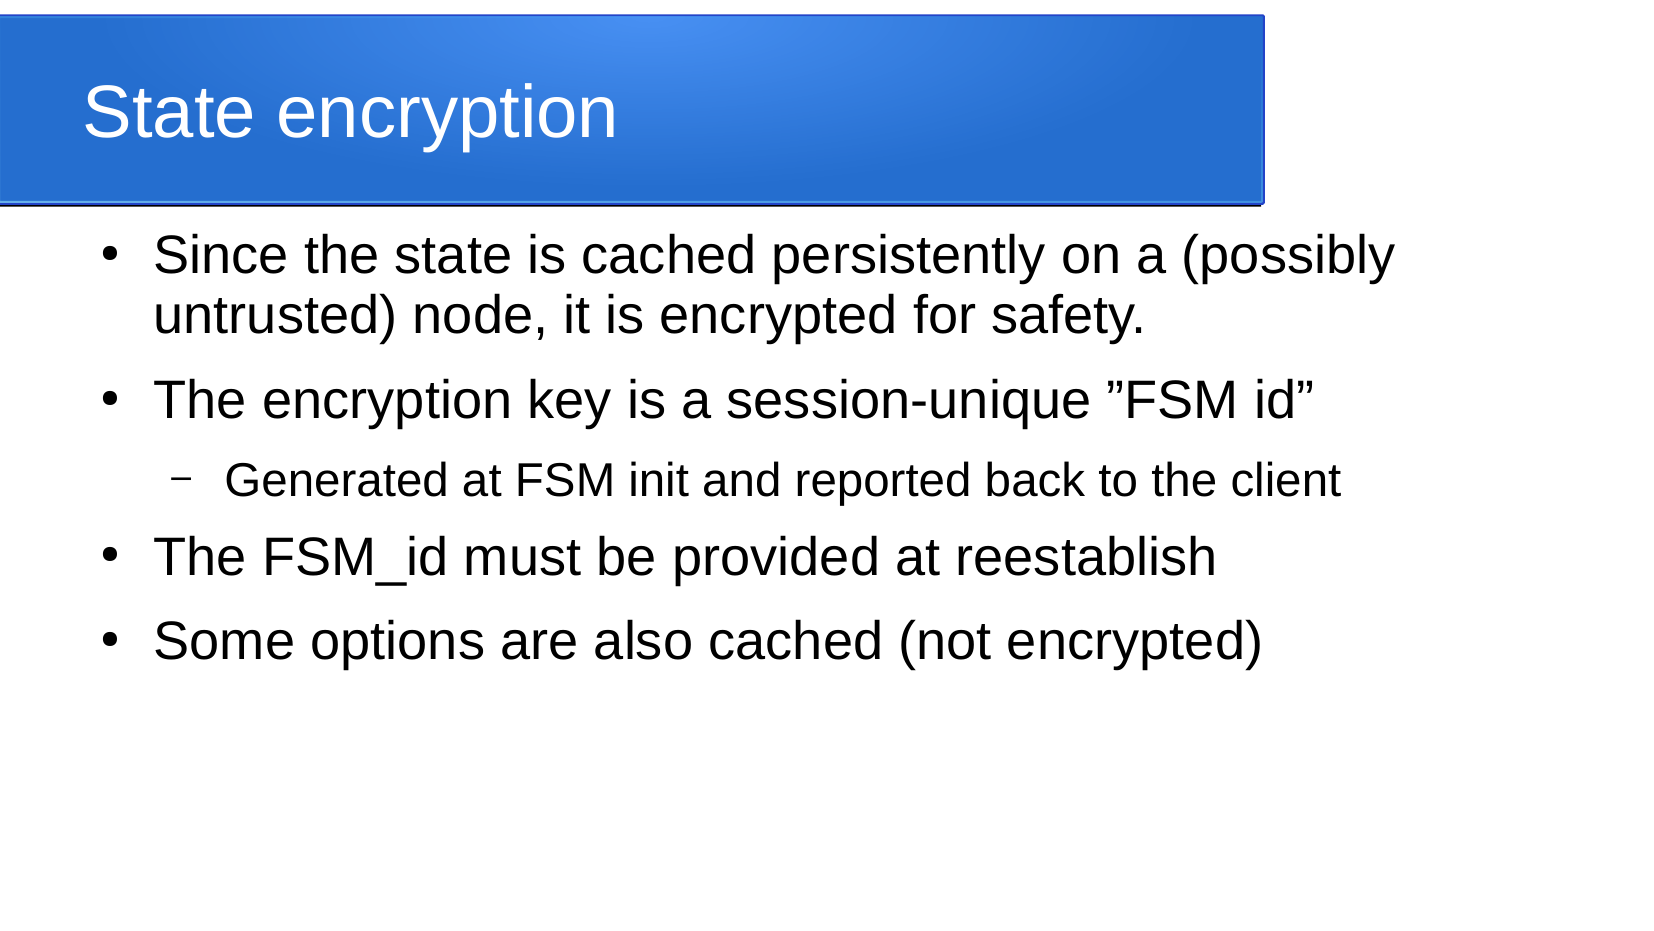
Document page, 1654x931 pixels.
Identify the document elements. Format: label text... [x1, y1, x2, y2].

title State encryption [82, 35, 1235, 189]
list Since the state is cached persistently on a (possibly untrusted) node, it is encrypted for safety. The encryption key is a session-unique ”FSM id” Generated at FSM init and reported back to the client The FSM_id must be provided at reestablish Some options are also cached (not encrypted) [82, 224, 1571, 764]
